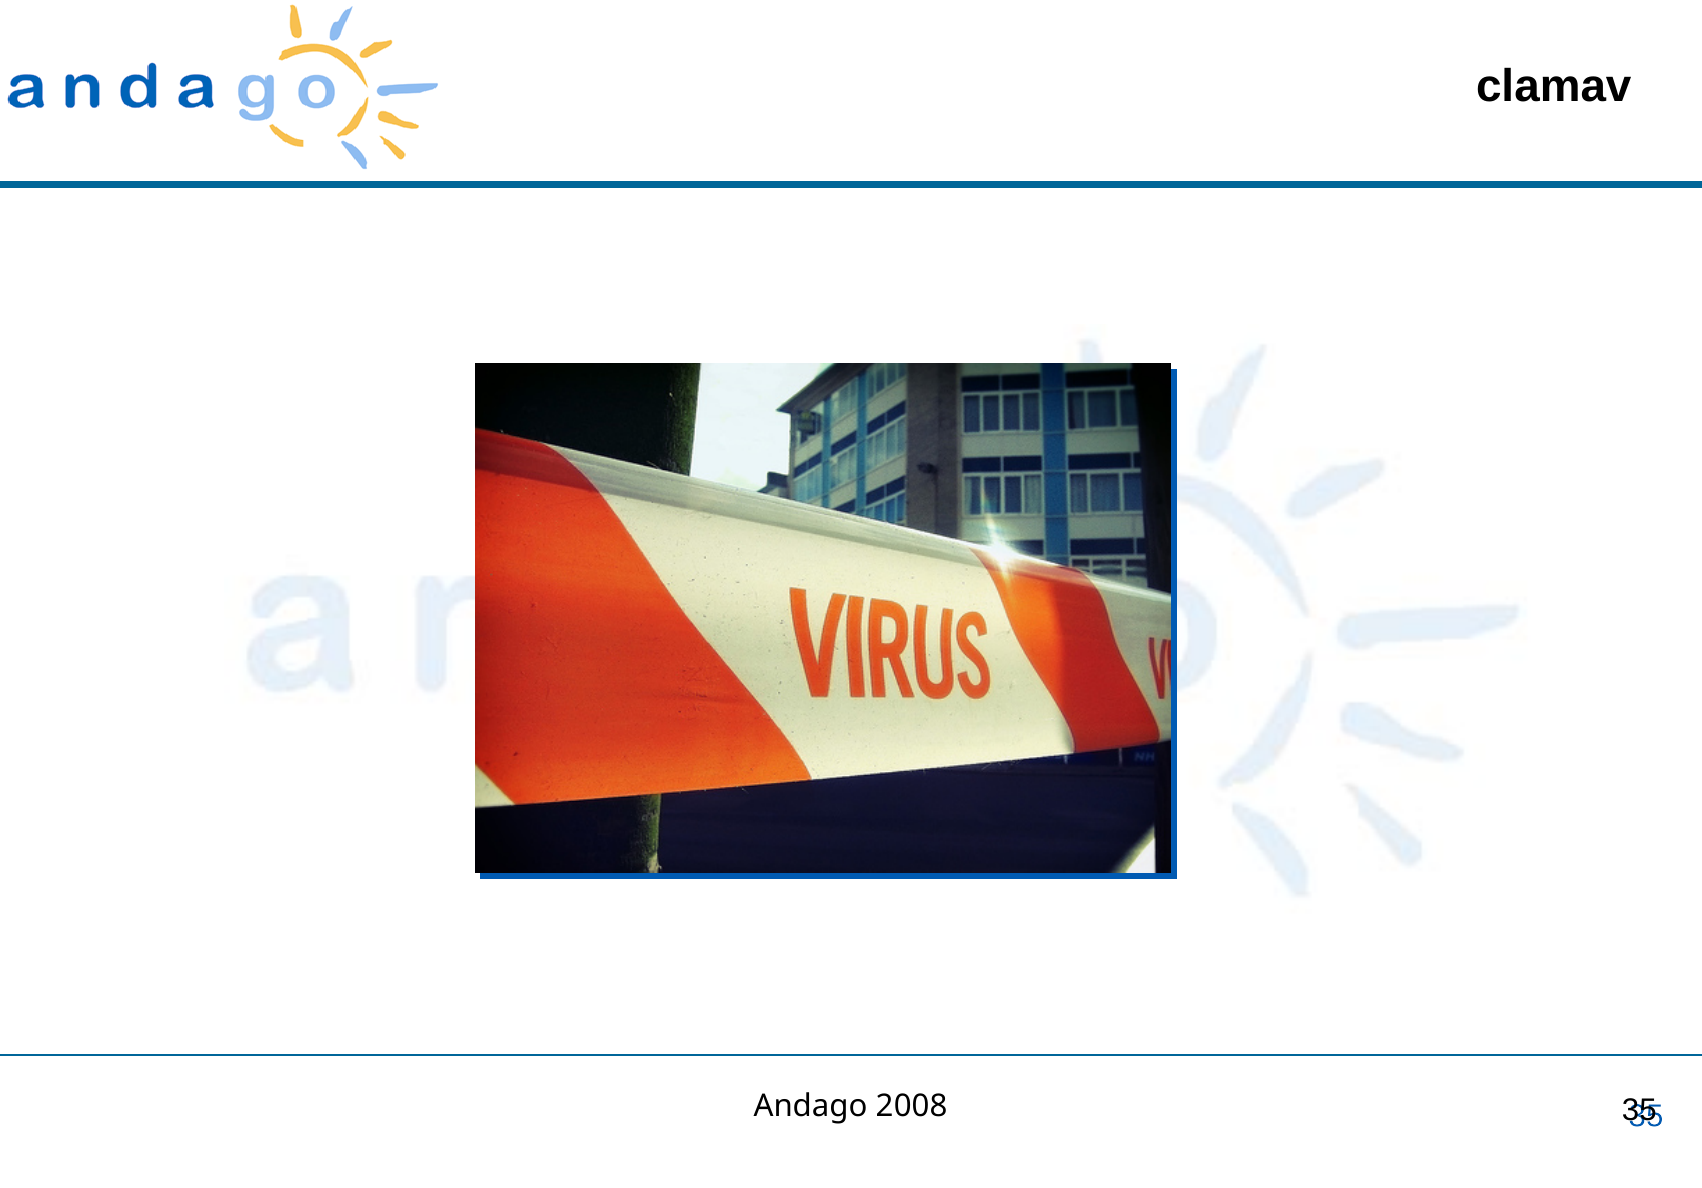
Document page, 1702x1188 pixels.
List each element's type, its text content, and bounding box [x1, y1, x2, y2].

picture [0, 0, 255, 175]
picture [224, 324, 1538, 919]
title clamav [255, 0, 1702, 188]
